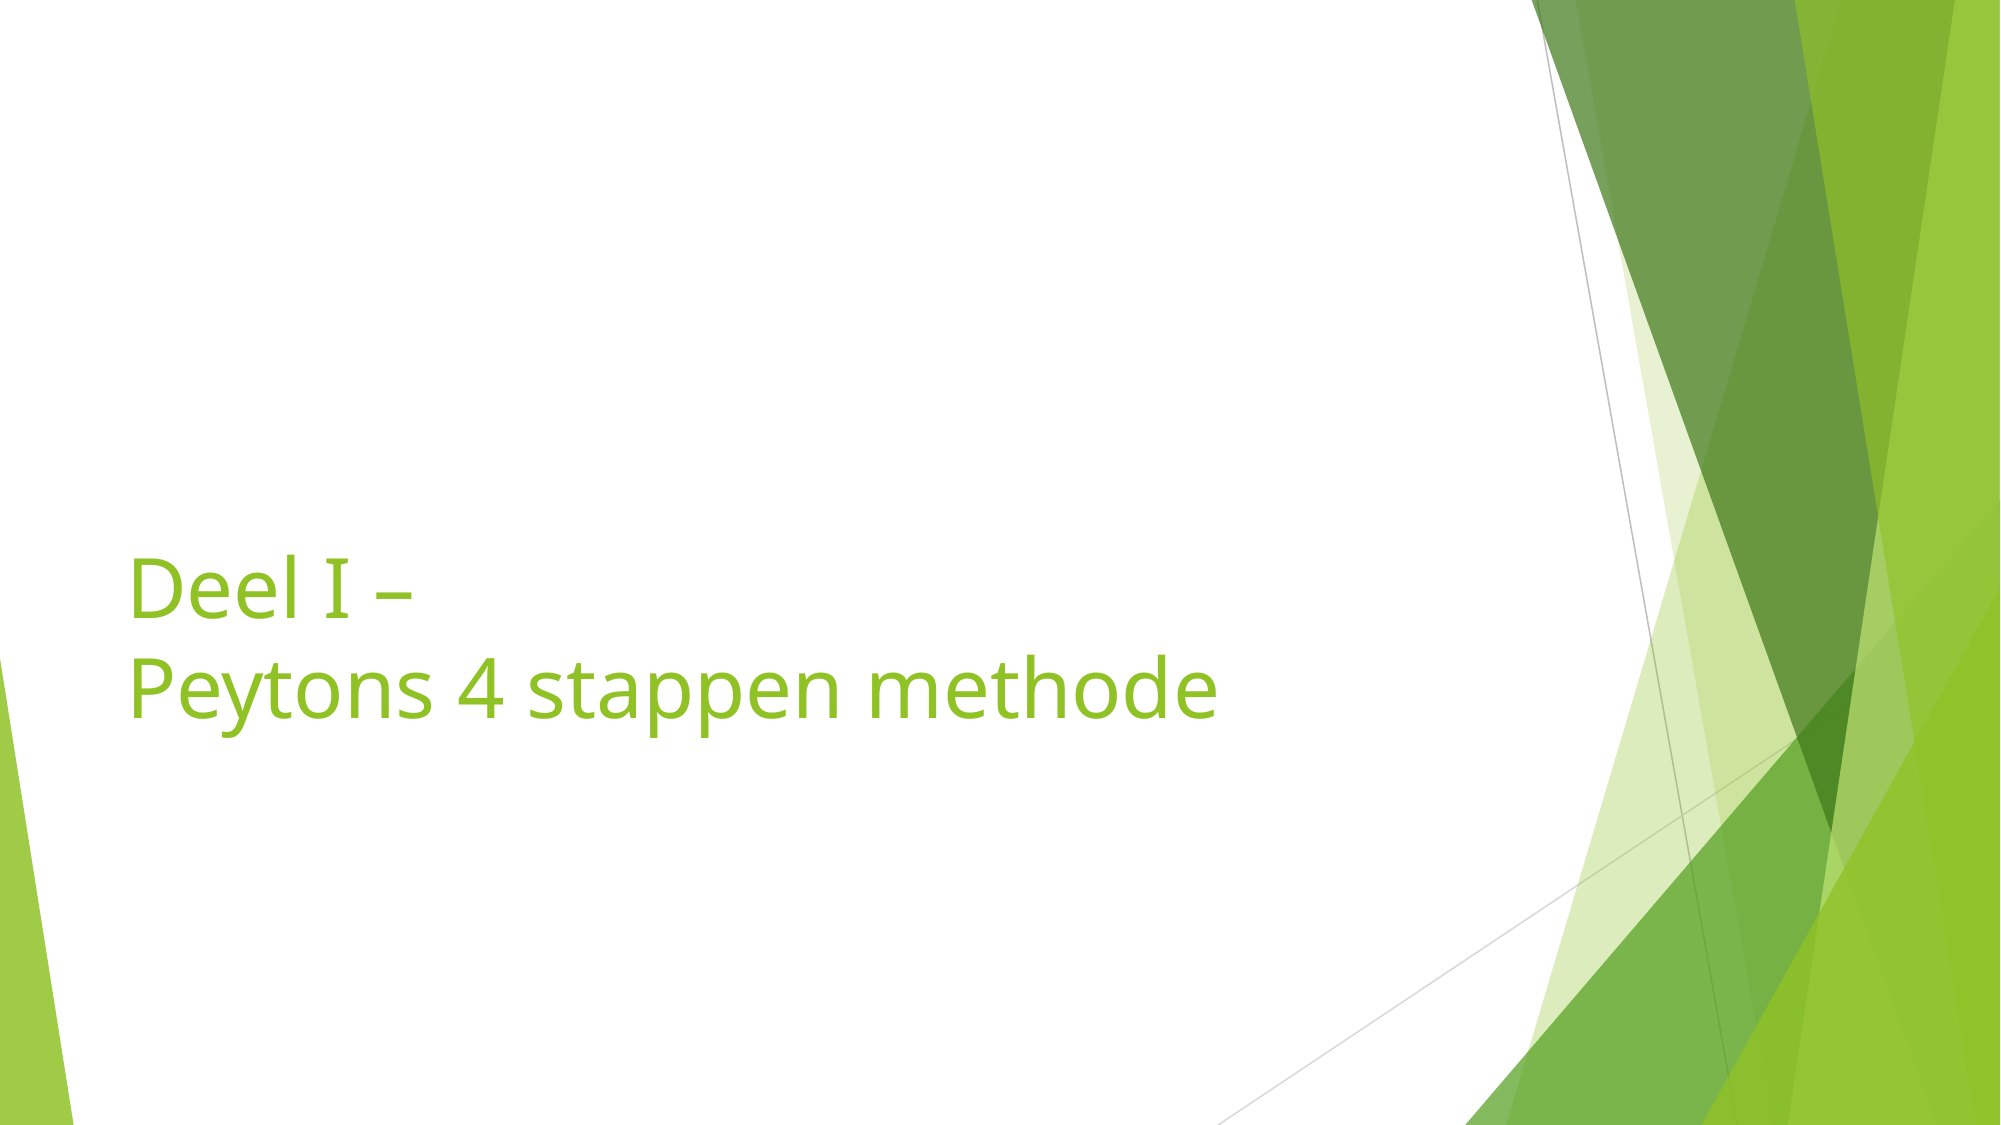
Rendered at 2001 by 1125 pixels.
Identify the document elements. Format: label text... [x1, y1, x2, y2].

title Deel I – Peytons 4 stappen methode [111, 443, 1522, 743]
